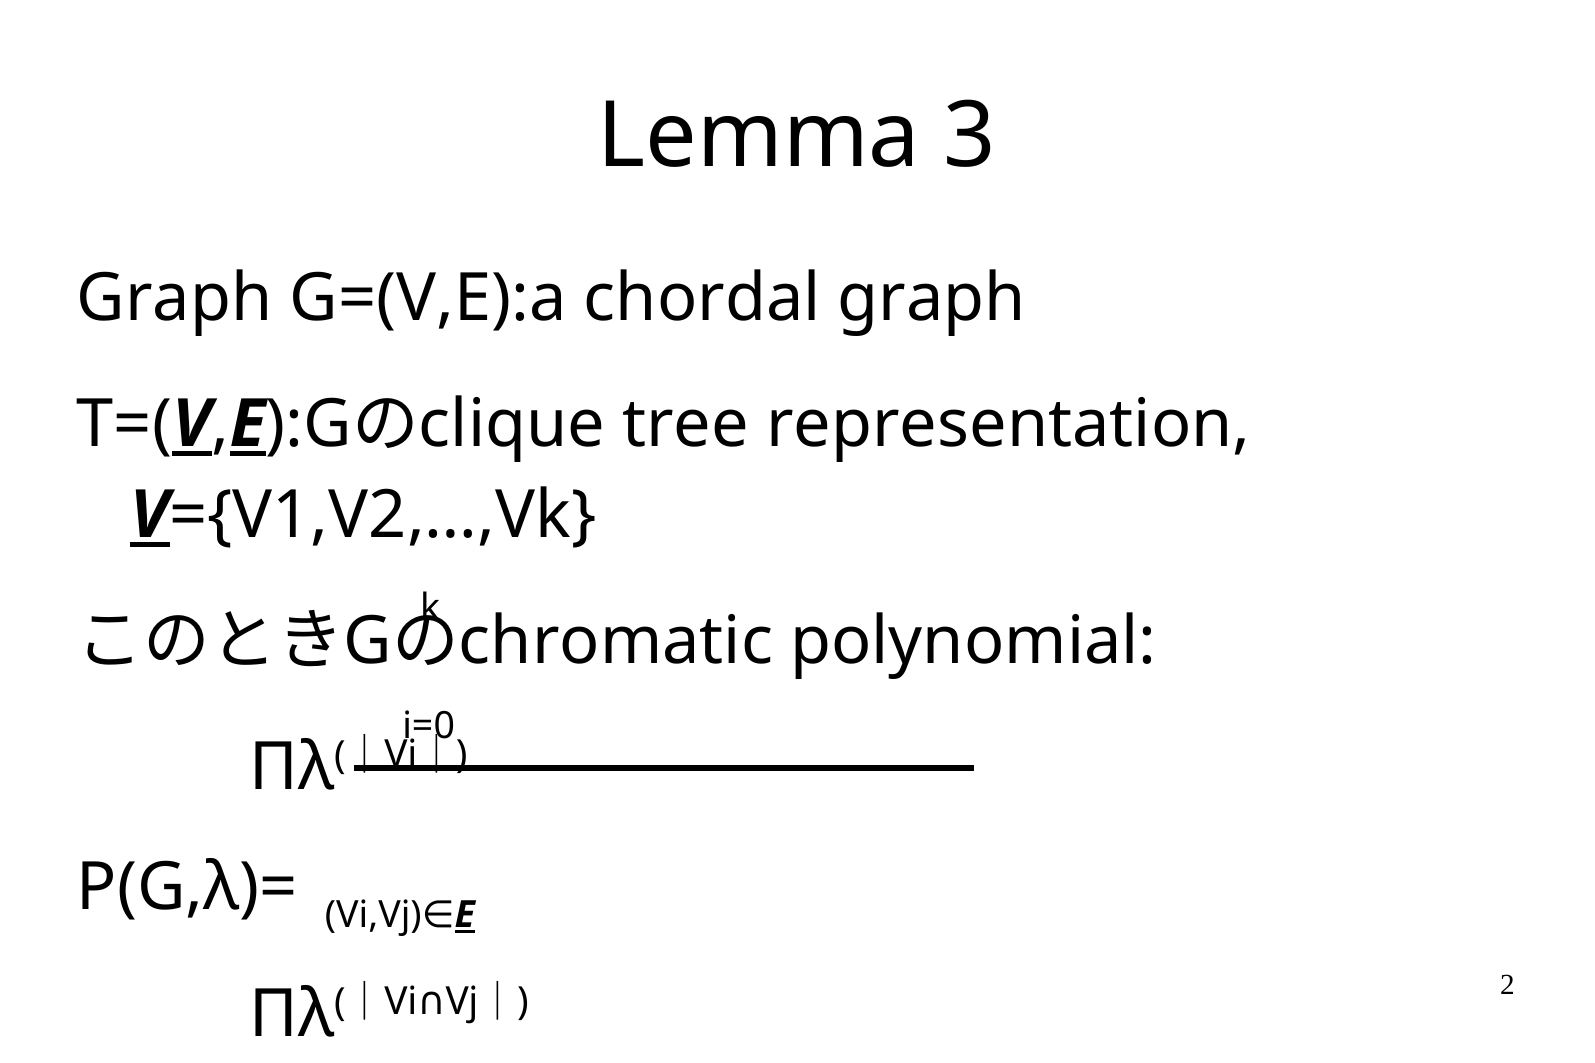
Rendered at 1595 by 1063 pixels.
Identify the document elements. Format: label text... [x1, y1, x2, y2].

title Lemma 3 [79, 42, 1515, 220]
list Graph G=(V,E):a chordal graph T=(V,E):Gのclique tree representation, V={V1,V2,…,Vk} このときGのchromatic polynomial: Пλ(｜Vi｜) P(G,λ)= Пλ(｜Vi∩Vj｜) [59, 248, 1536, 936]
text_box k [420, 580, 473, 621]
text_box (Vi,Vj)∈E [324, 887, 532, 928]
text_box i=0 [402, 698, 508, 739]
